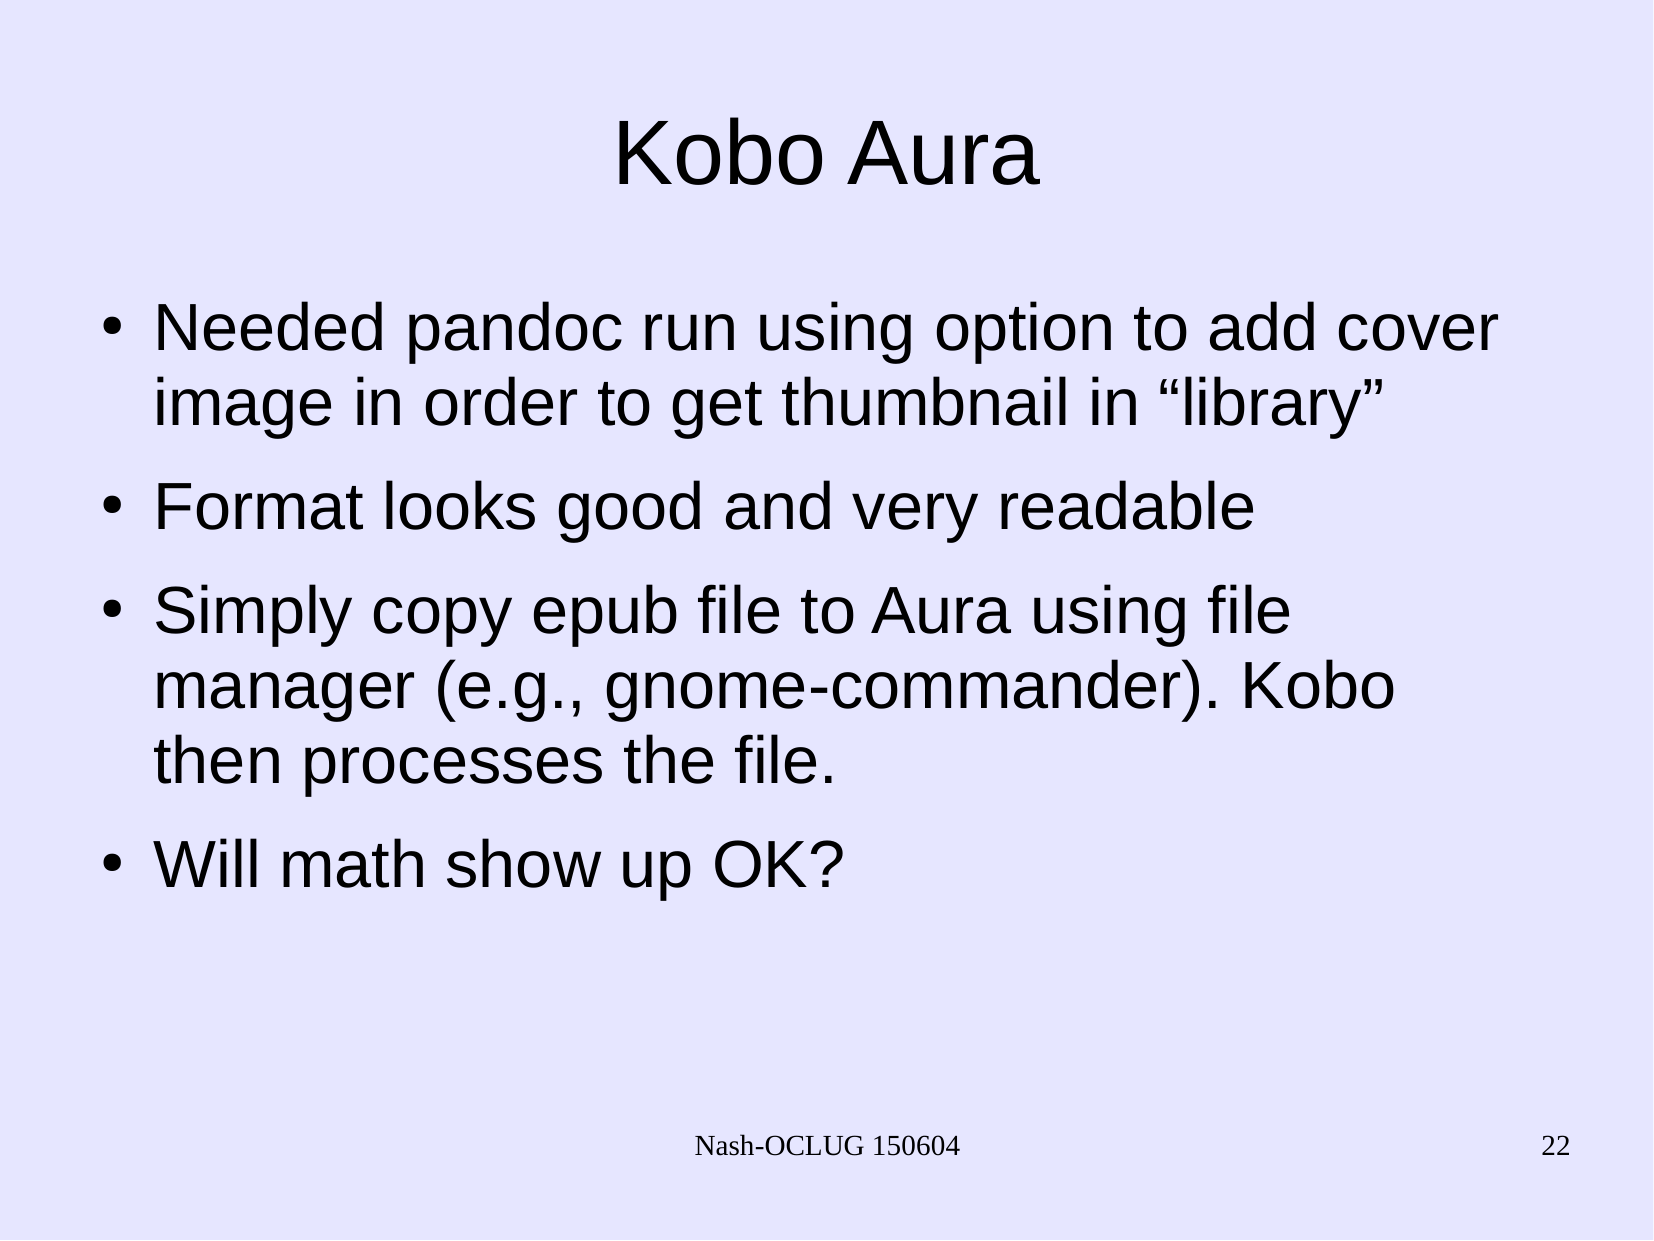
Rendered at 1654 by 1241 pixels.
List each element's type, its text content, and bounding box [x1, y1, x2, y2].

list Needed pandoc run using option to add cover image in order to get thumbnail in “library” Format looks good and very readable Simply copy epub file to Aura using file manager (e.g., gnome-commander). Kobo then processes the file. Will math show up OK? [82, 290, 1538, 1010]
title Kobo Aura [82, 49, 1571, 257]
